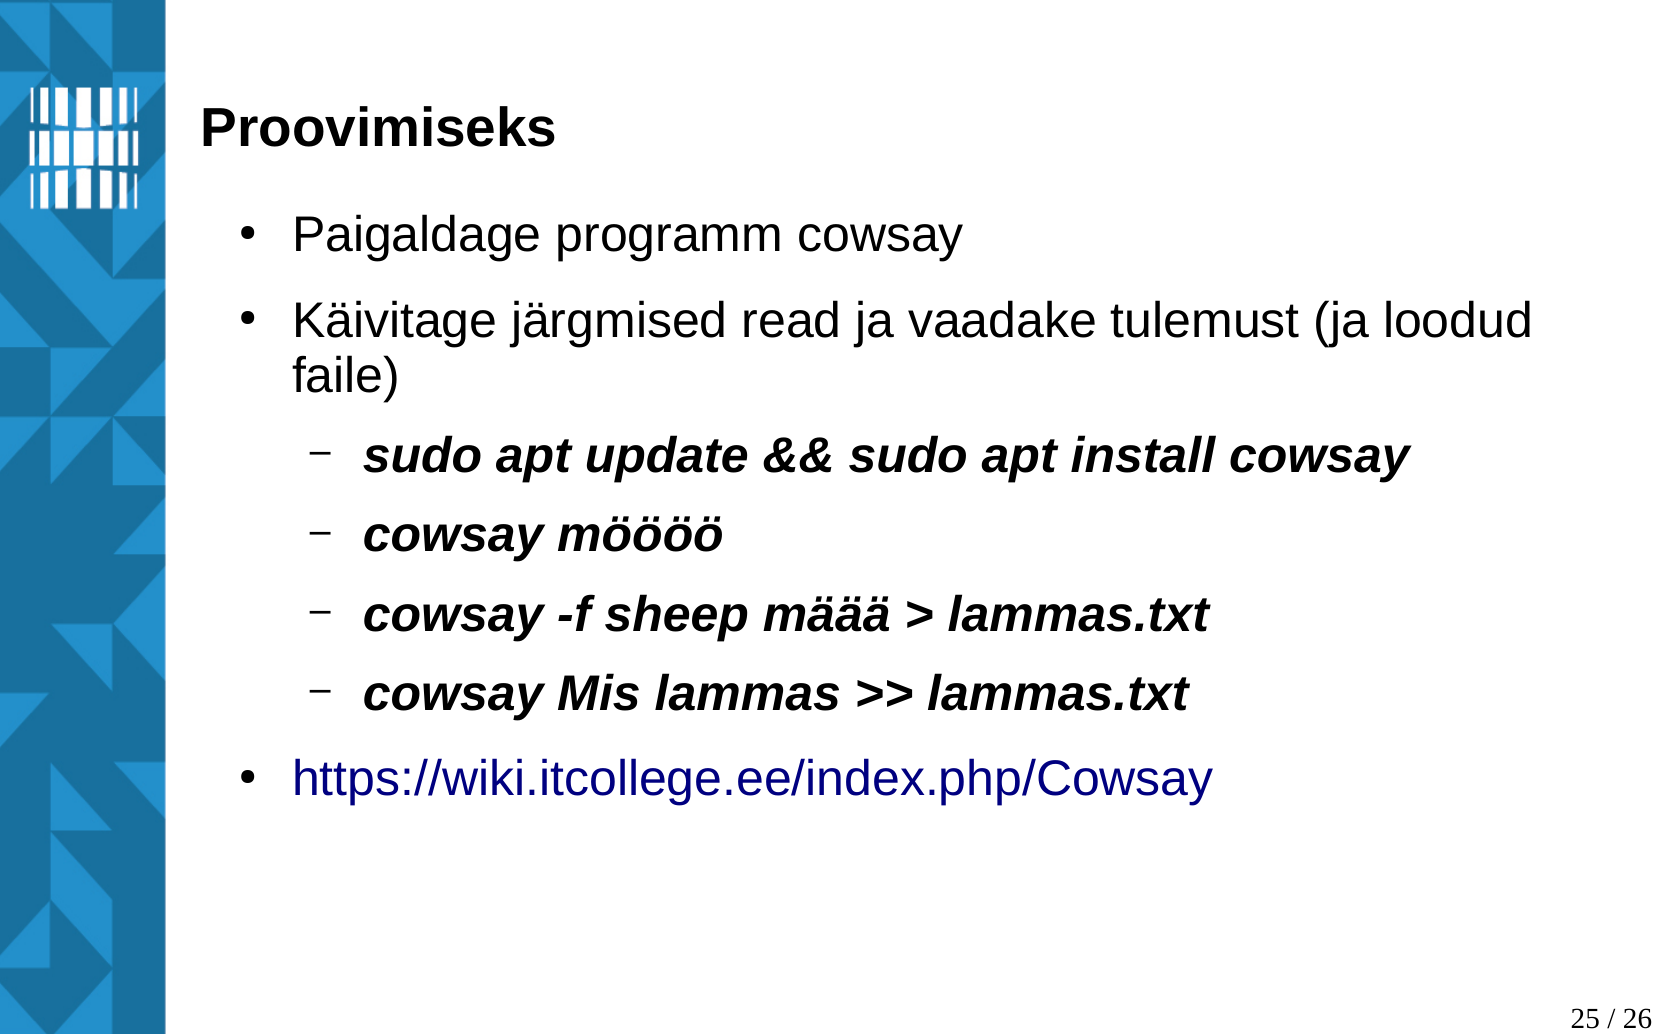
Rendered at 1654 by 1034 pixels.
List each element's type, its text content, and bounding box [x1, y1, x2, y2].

list Paigaldage programm cowsay Käivitage järgmised read ja vaadake tulemust (ja loodud faile) sudo apt update && sudo apt install cowsay cowsay möööö cowsay -f sheep määä > lammas.txt cowsay Mis lammas >> lammas.txt https://wiki.itcollege.ee/index.php/Cowsay [221, 206, 1536, 827]
title Proovimiseks [200, 41, 1536, 214]
